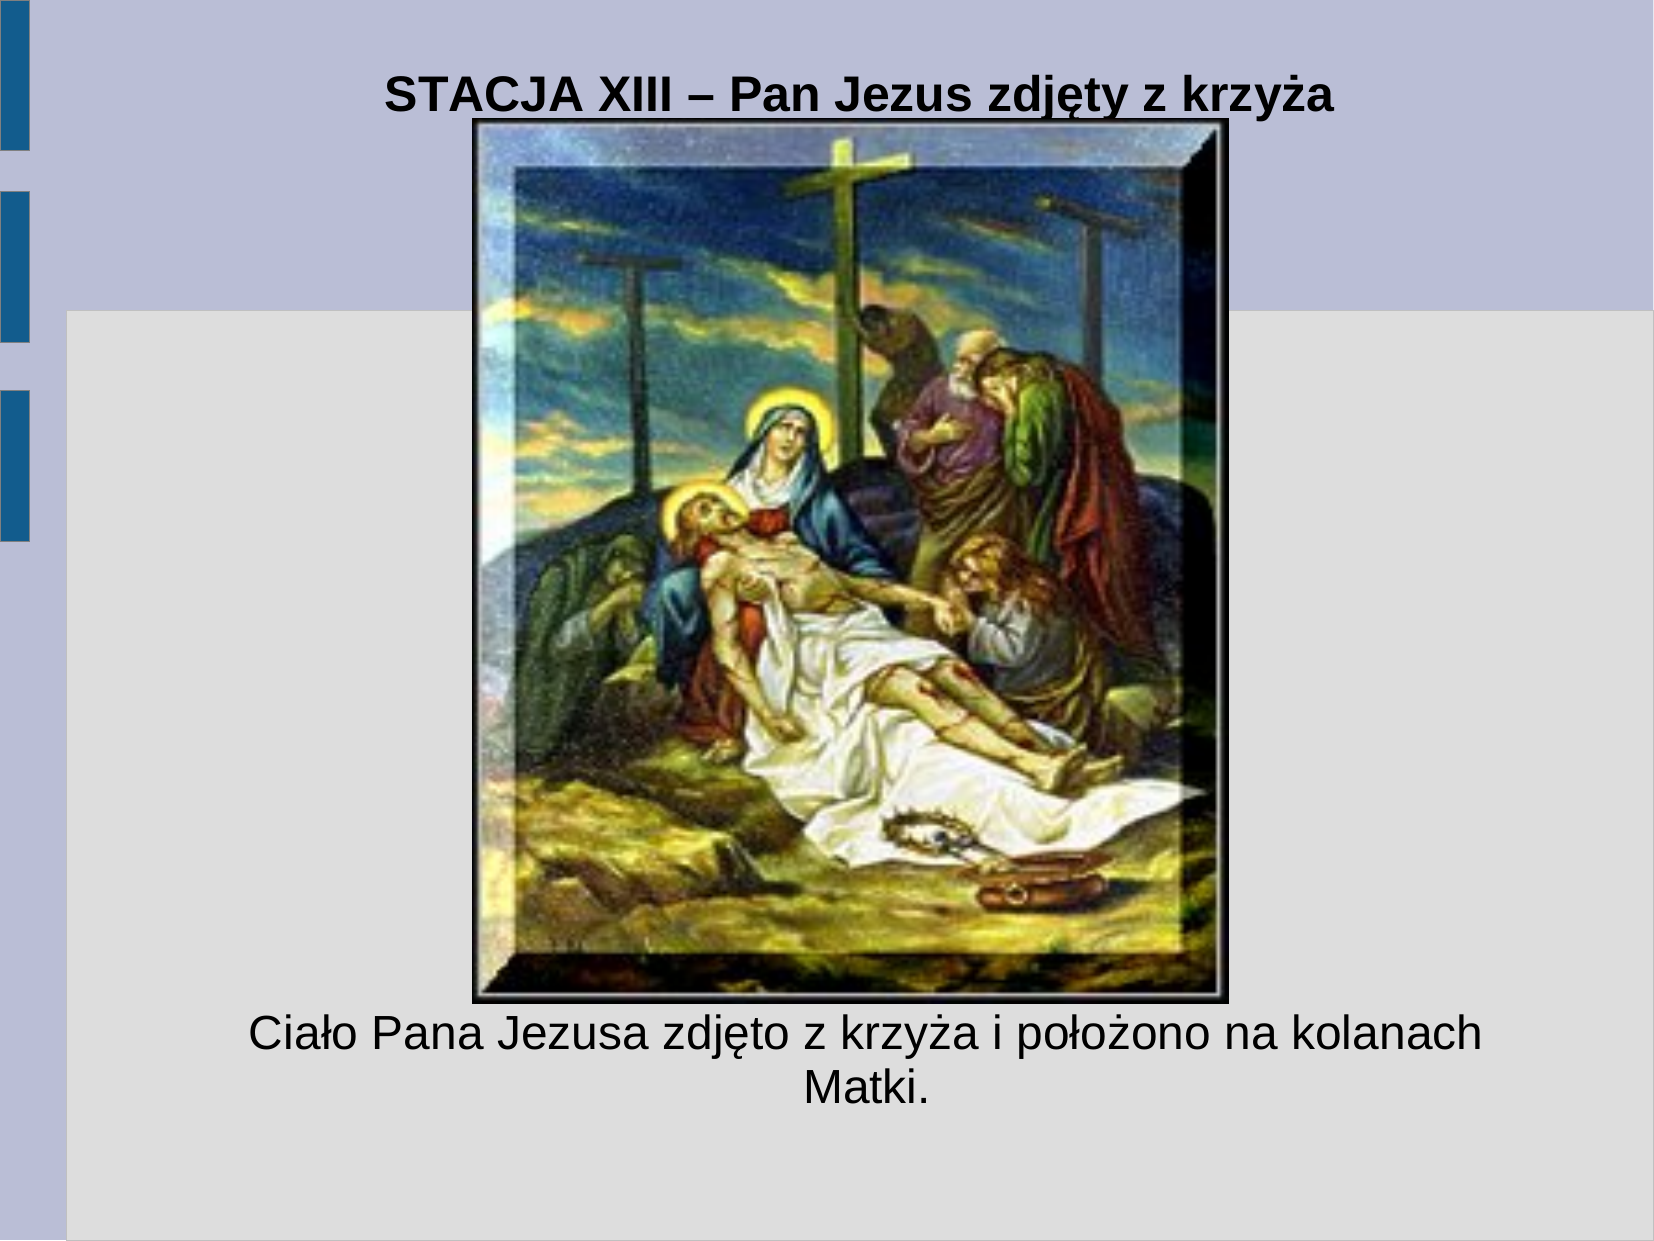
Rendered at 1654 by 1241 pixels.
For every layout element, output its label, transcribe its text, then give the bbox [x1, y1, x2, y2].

picture [472, 118, 1229, 1004]
list STACJA XIII – Pan Jezus zdjęty z krzyża Ciało Pana Jezusa zdjęto z krzyża i położono na kolanach Matki. [129, 65, 1534, 1241]
